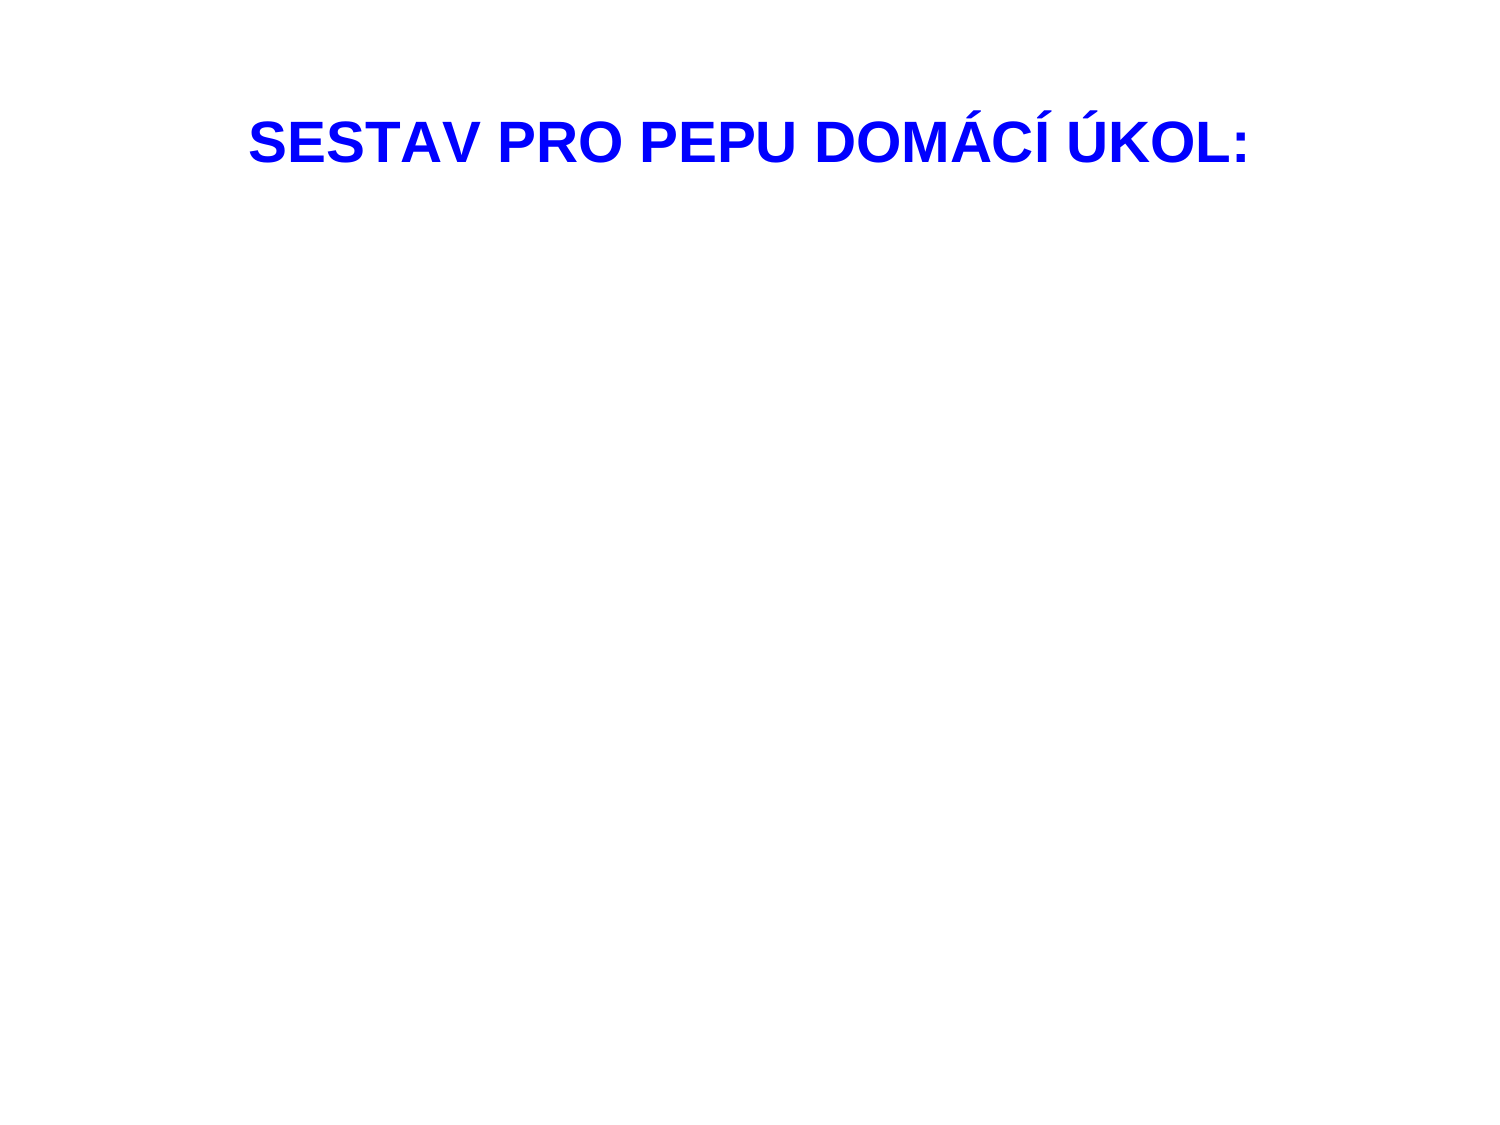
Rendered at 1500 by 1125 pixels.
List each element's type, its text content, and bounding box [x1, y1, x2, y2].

title SESTAV PRO PEPU DOMÁCÍ ÚKOL: [75, 45, 1426, 233]
